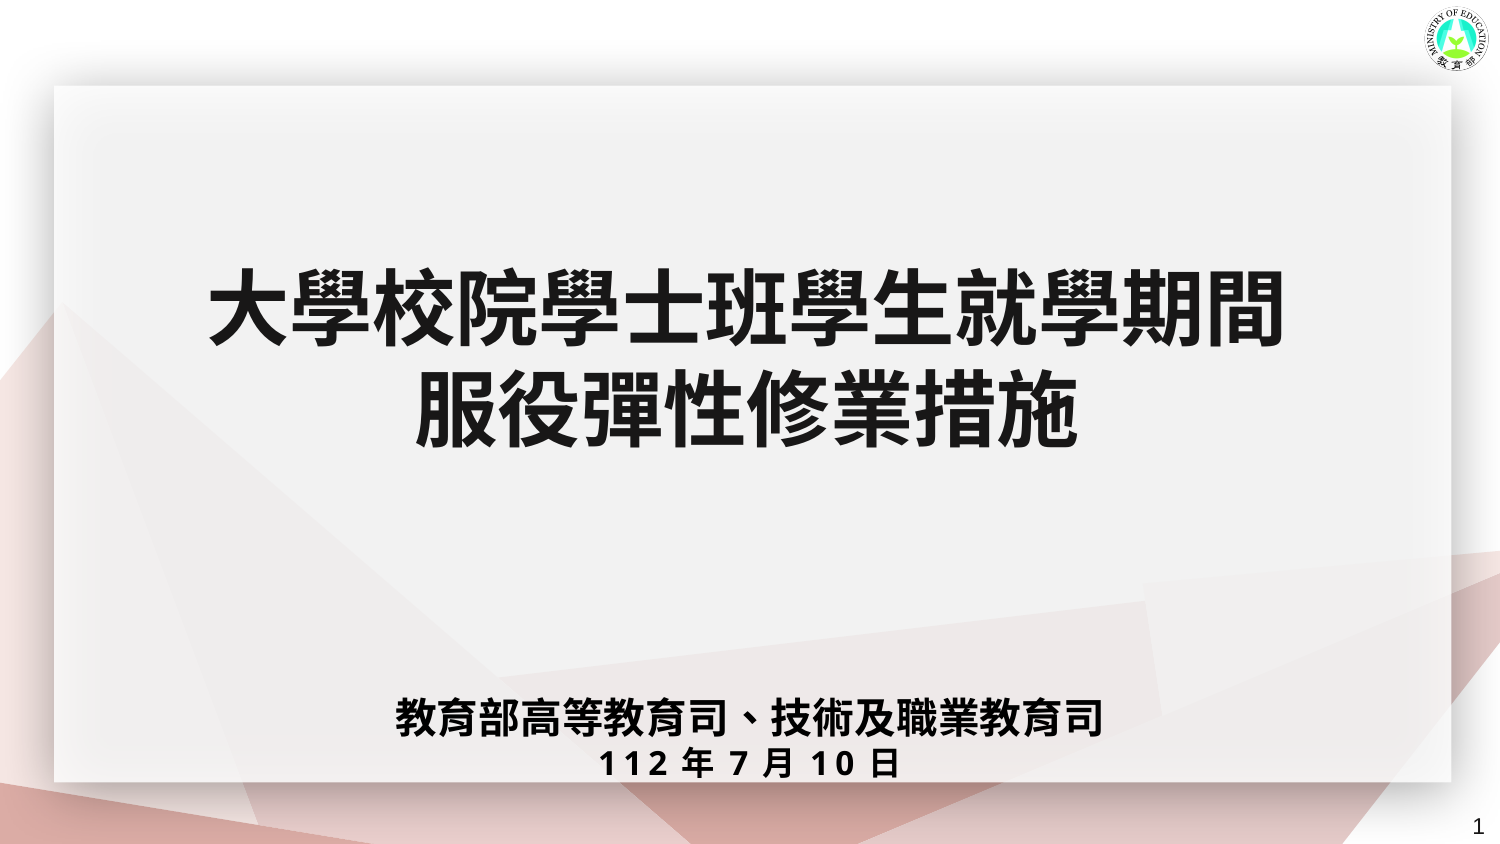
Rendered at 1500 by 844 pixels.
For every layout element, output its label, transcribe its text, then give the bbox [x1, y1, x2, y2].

text_box [0, 85, 1500, 844]
text_box 大學校院學士班學生就學期間 服役彈性修業措施 [138, 249, 1356, 465]
picture [1424, 6, 1489, 71]
text_box 教育部高等教育司、技術及職業教育司 112年7月10日 [380, 692, 1120, 783]
